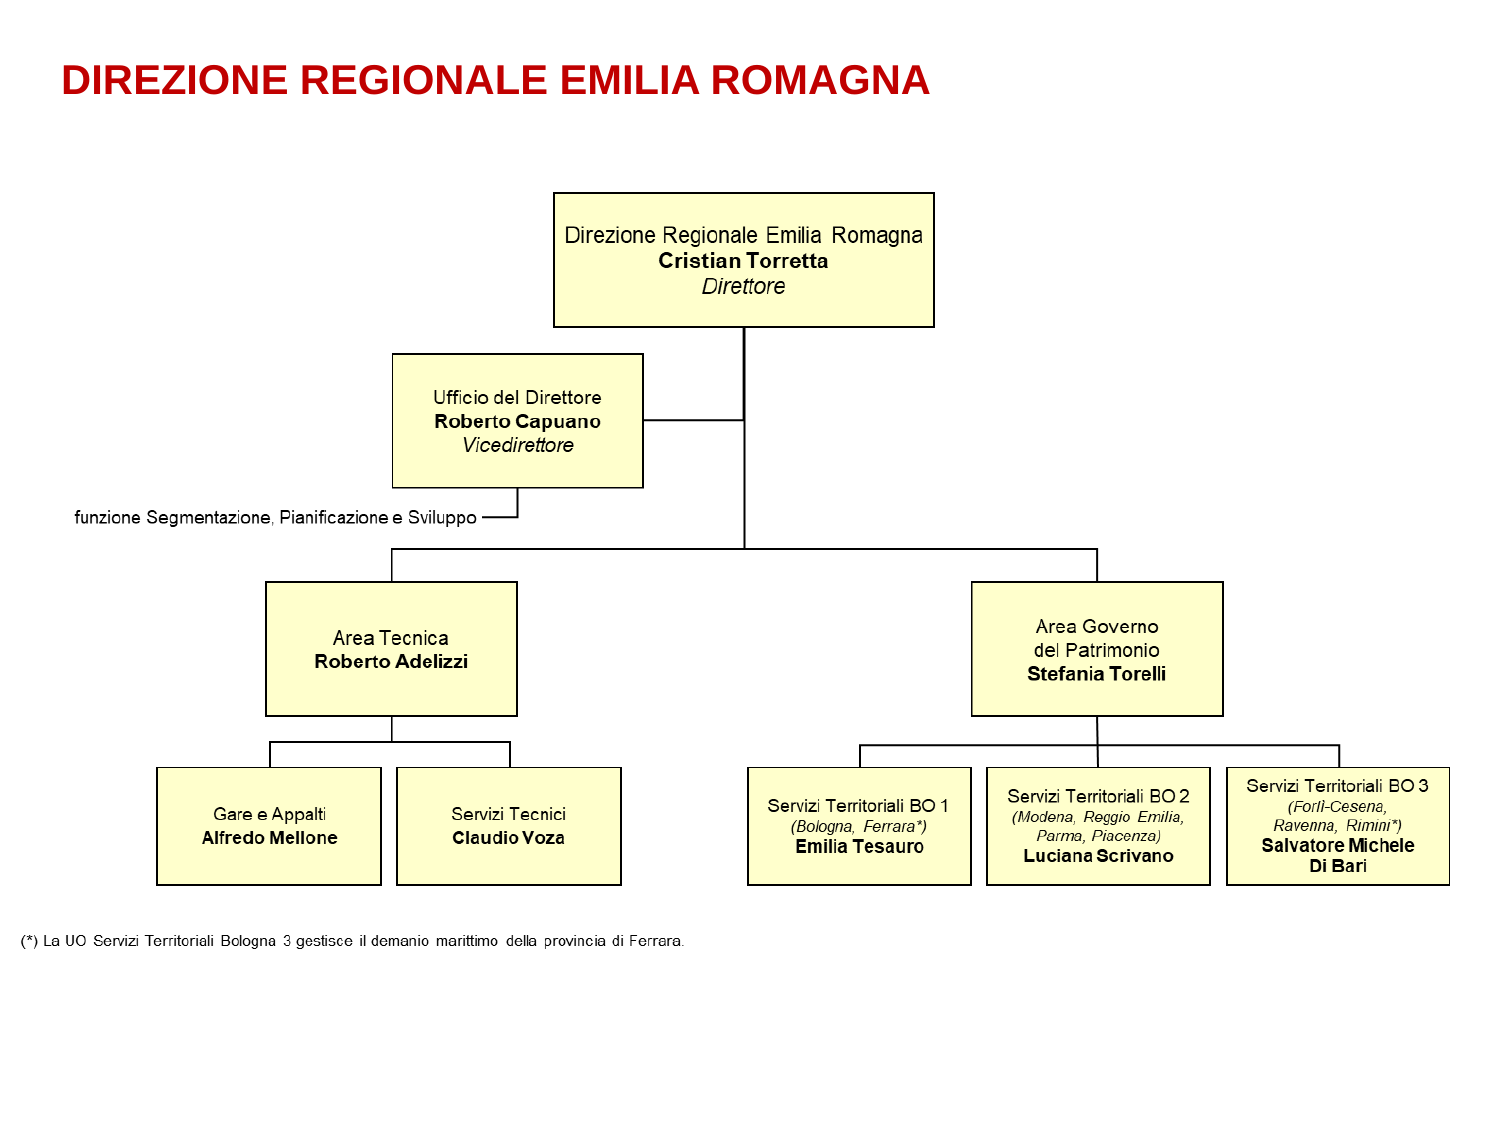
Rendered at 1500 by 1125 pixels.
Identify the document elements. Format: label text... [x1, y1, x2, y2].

picture [0, 192, 1450, 959]
text_box DIREZIONE REGIONALE EMILIA ROMAGNA [46, 45, 1458, 128]
